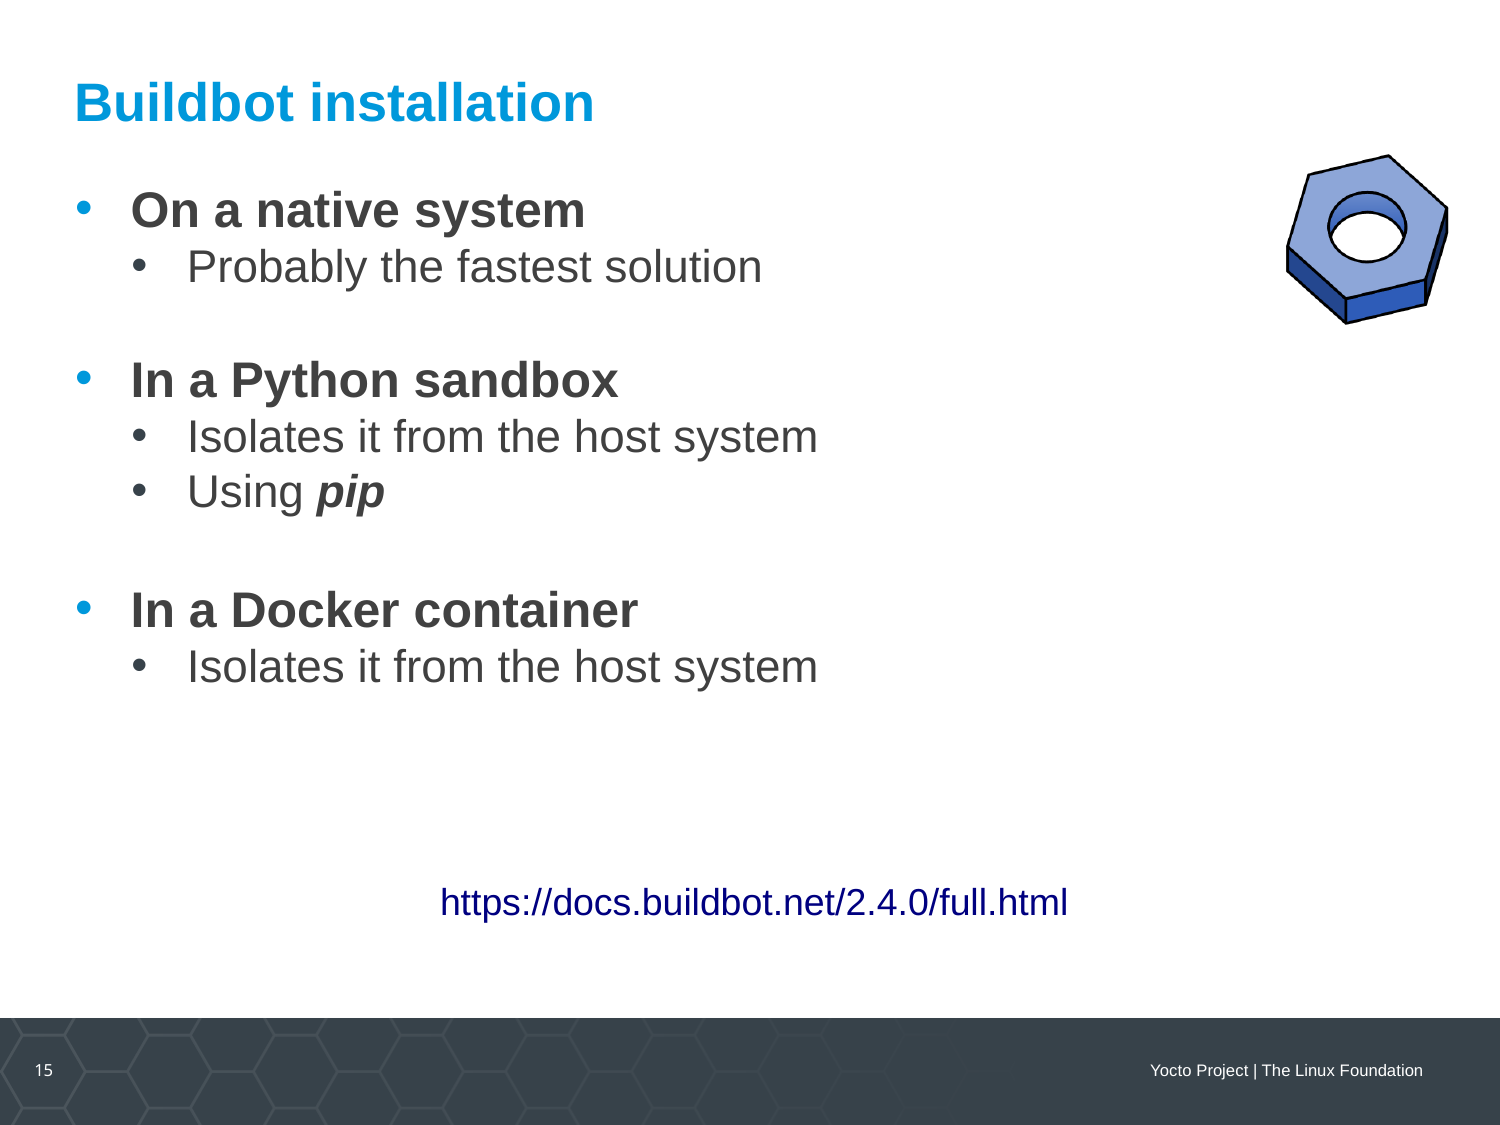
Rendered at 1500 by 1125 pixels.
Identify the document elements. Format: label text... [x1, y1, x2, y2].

text_box Buildbot installation [74, 67, 1424, 177]
text_box On a native system Probably the fastest solution In a Python sandbox Isolates it from the host system Using pip In a Docker container Isolates it from the host system [74, 177, 1424, 839]
text_box https://docs.buildbot.net/2.4.0/full.html [425, 874, 1084, 931]
picture [0, 0, 1500, 1125]
